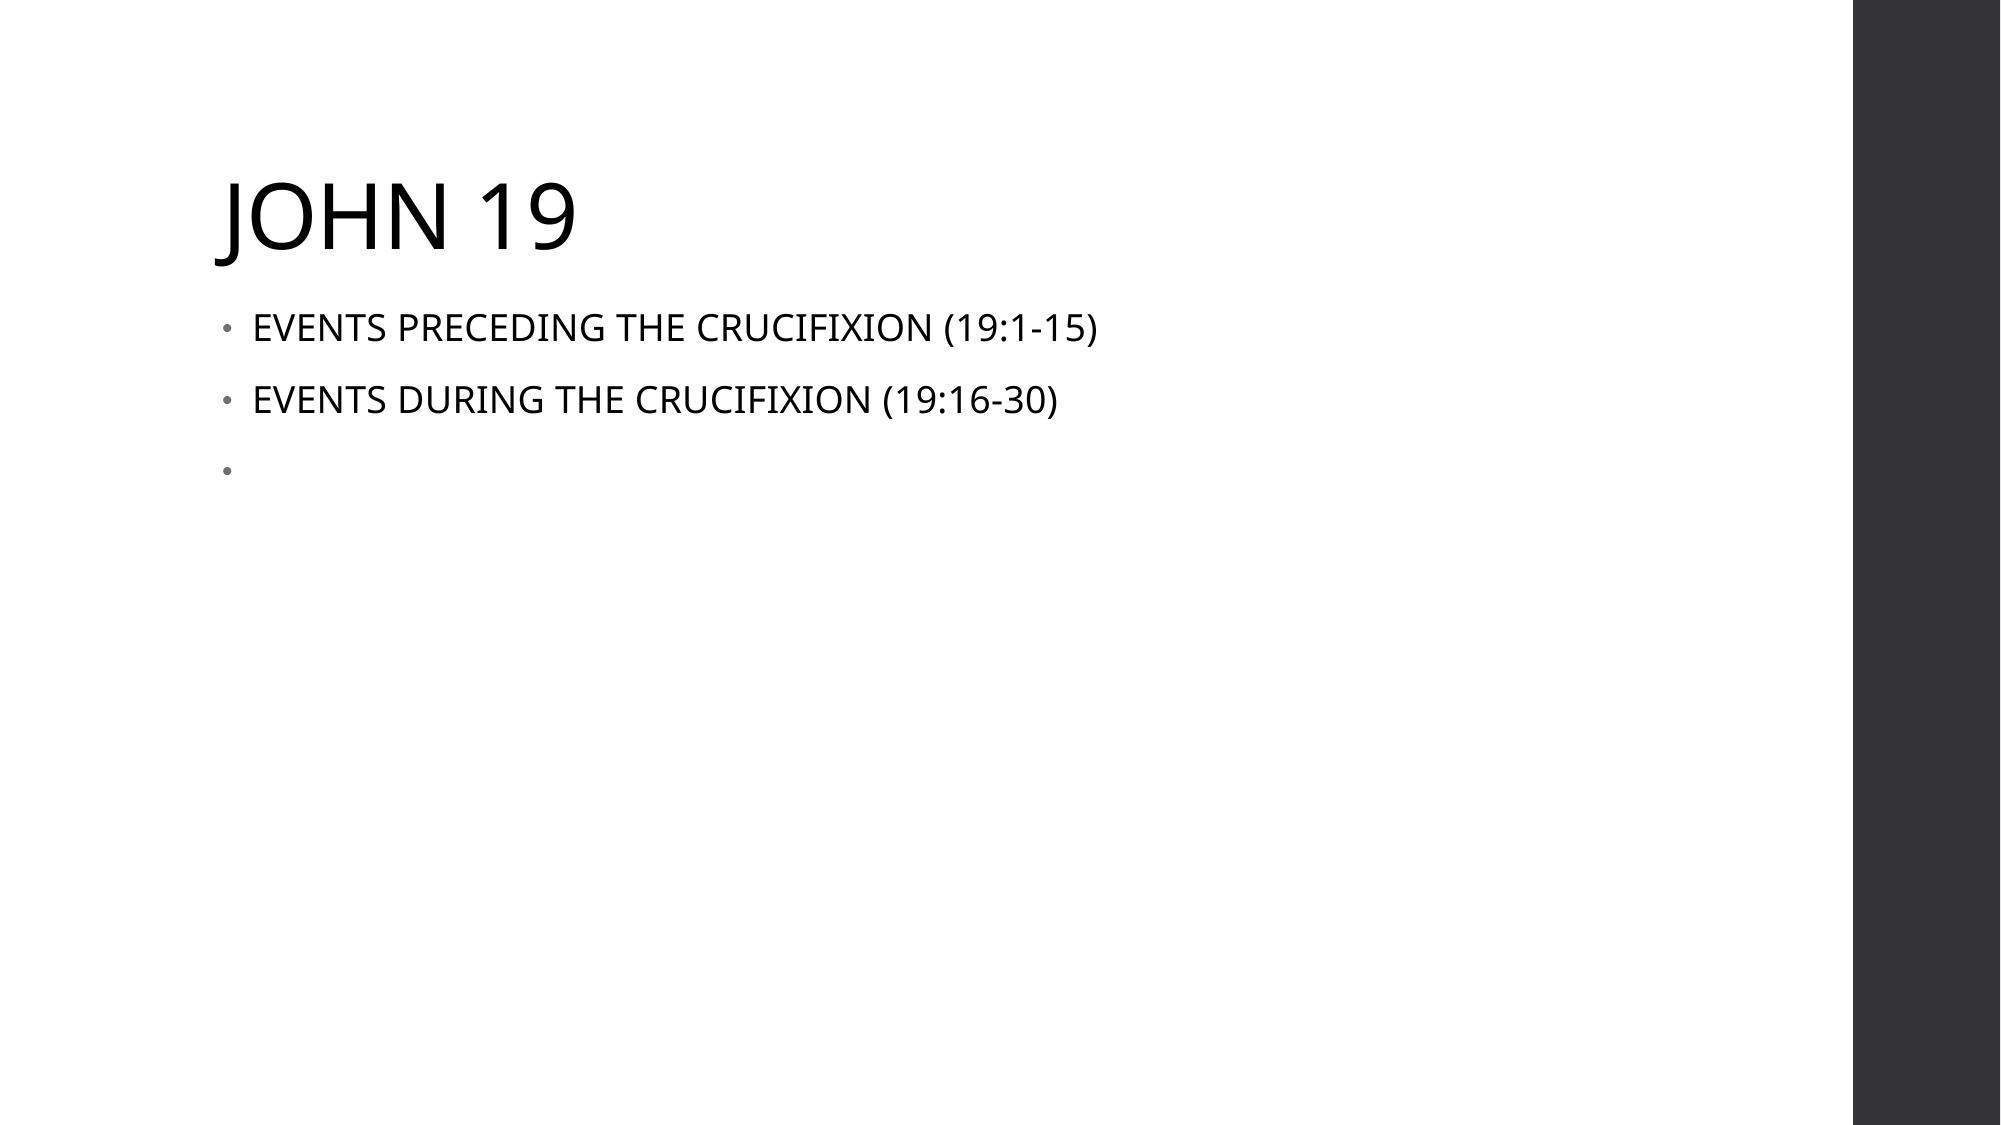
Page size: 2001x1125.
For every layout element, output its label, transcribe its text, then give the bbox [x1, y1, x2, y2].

list EVENTS PRECEDING THE CRUCIFIXION (19:1-15) EVENTS DURING THE CRUCIFIXION (19:16-30) [206, 299, 1617, 1014]
title JOHN 19 [206, 60, 1797, 278]
